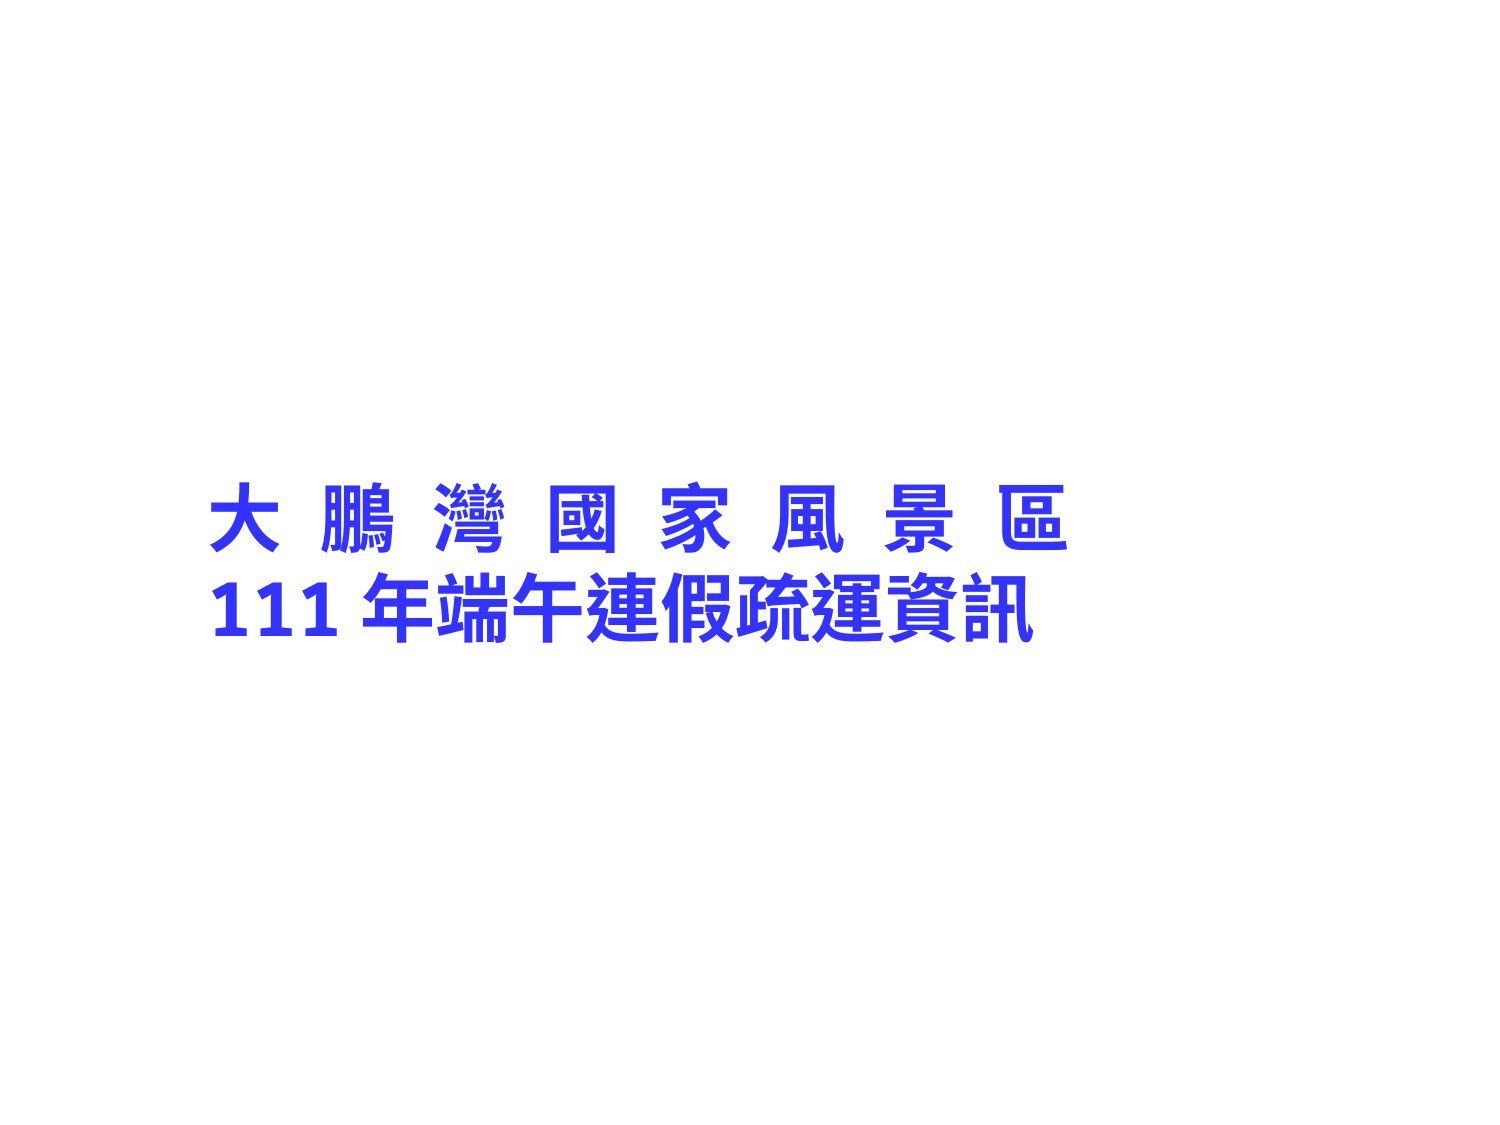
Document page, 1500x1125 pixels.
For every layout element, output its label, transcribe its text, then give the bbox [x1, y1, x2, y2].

text_box 大 鵬 灣 國 家 風 景 區 111年端午連假疏運資訊 [193, 464, 1307, 659]
